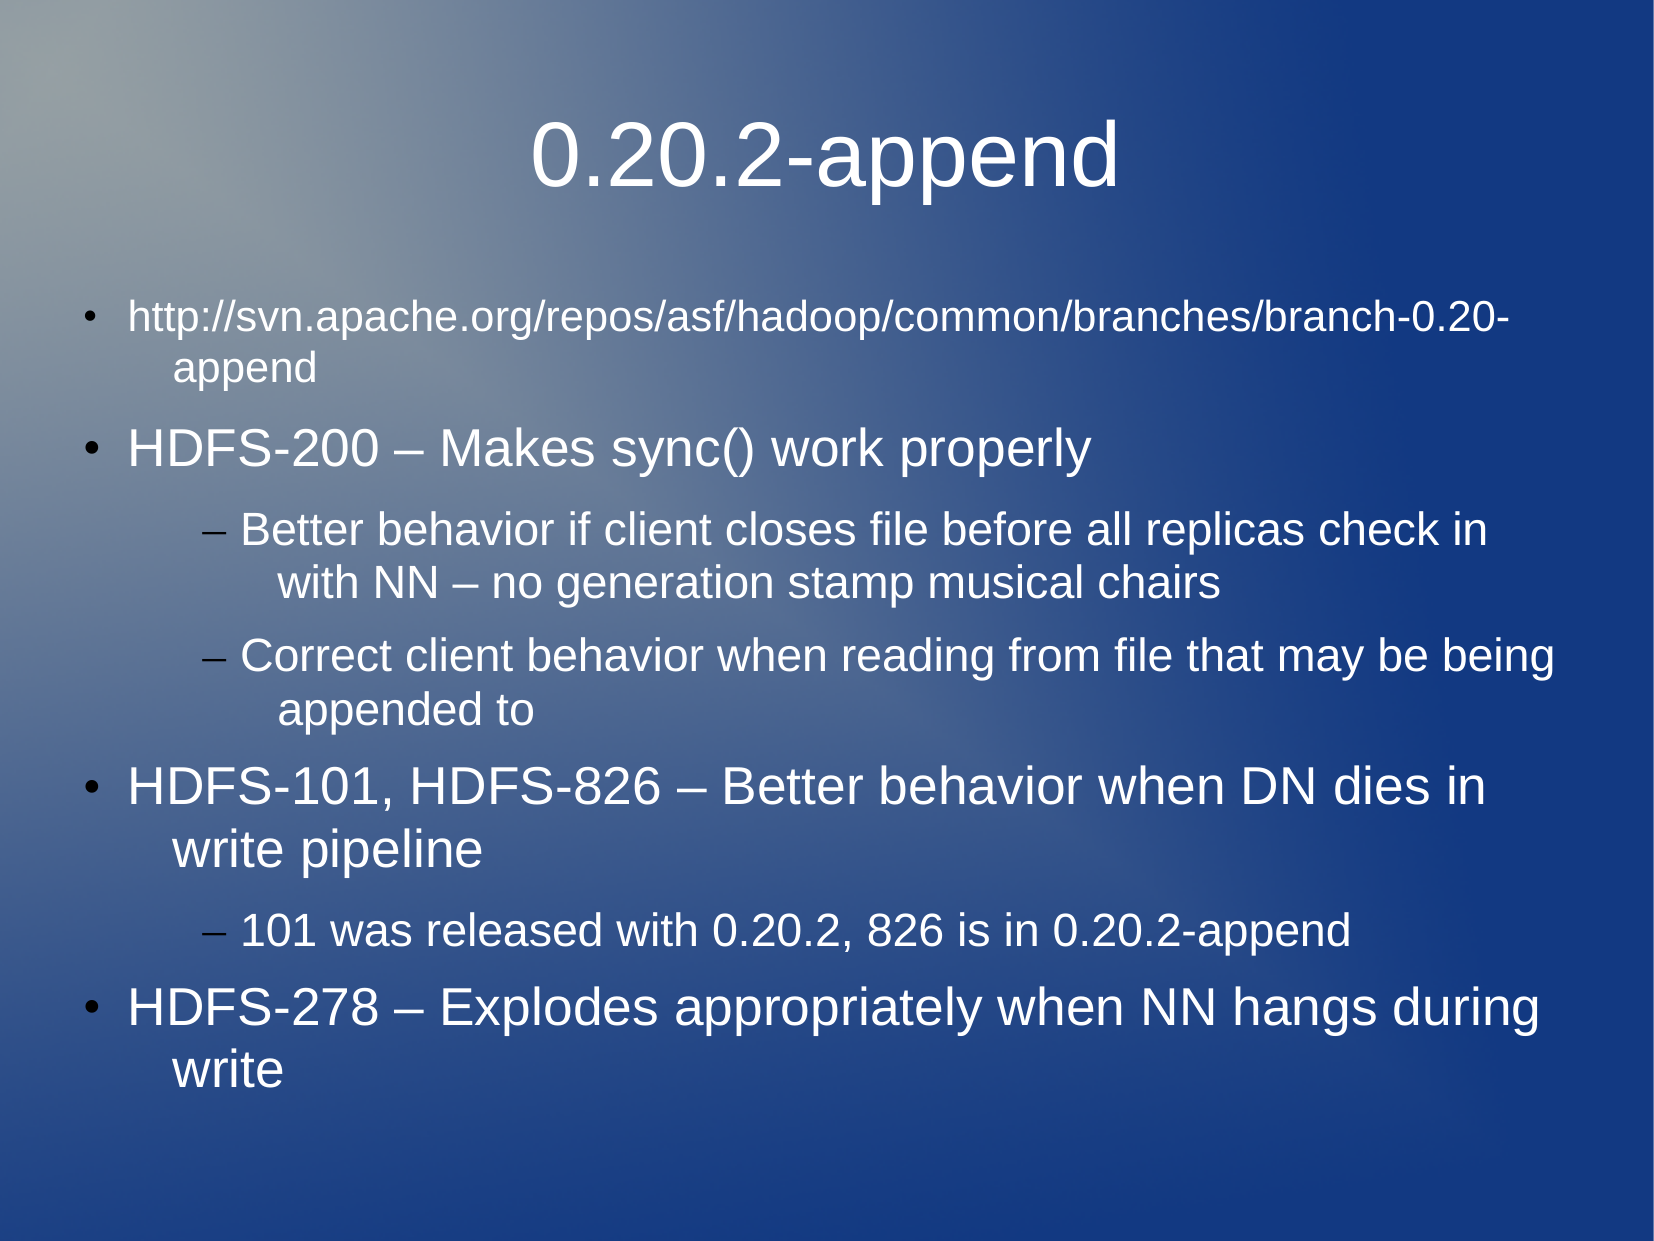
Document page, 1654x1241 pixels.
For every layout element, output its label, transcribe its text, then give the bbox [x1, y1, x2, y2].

picture [0, 0, 1654, 1241]
list http://svn.apache.org/repos/asf/hadoop/common/branches/branch-0.20-append HDFS-200 – Makes sync() work properly Better behavior if client closes file before all replicas check in with NN – no generation stamp musical chairs Correct client behavior when reading from file that may be being appended to HDFS-101, HDFS-826 – Better behavior when DN dies in write pipeline 101 was released with 0.20.2, 826 is in 0.20.2-append HDFS-278 – Explodes appropriately when NN hangs during write [82, 290, 1571, 1109]
title 0.20.2-append [82, 49, 1571, 257]
